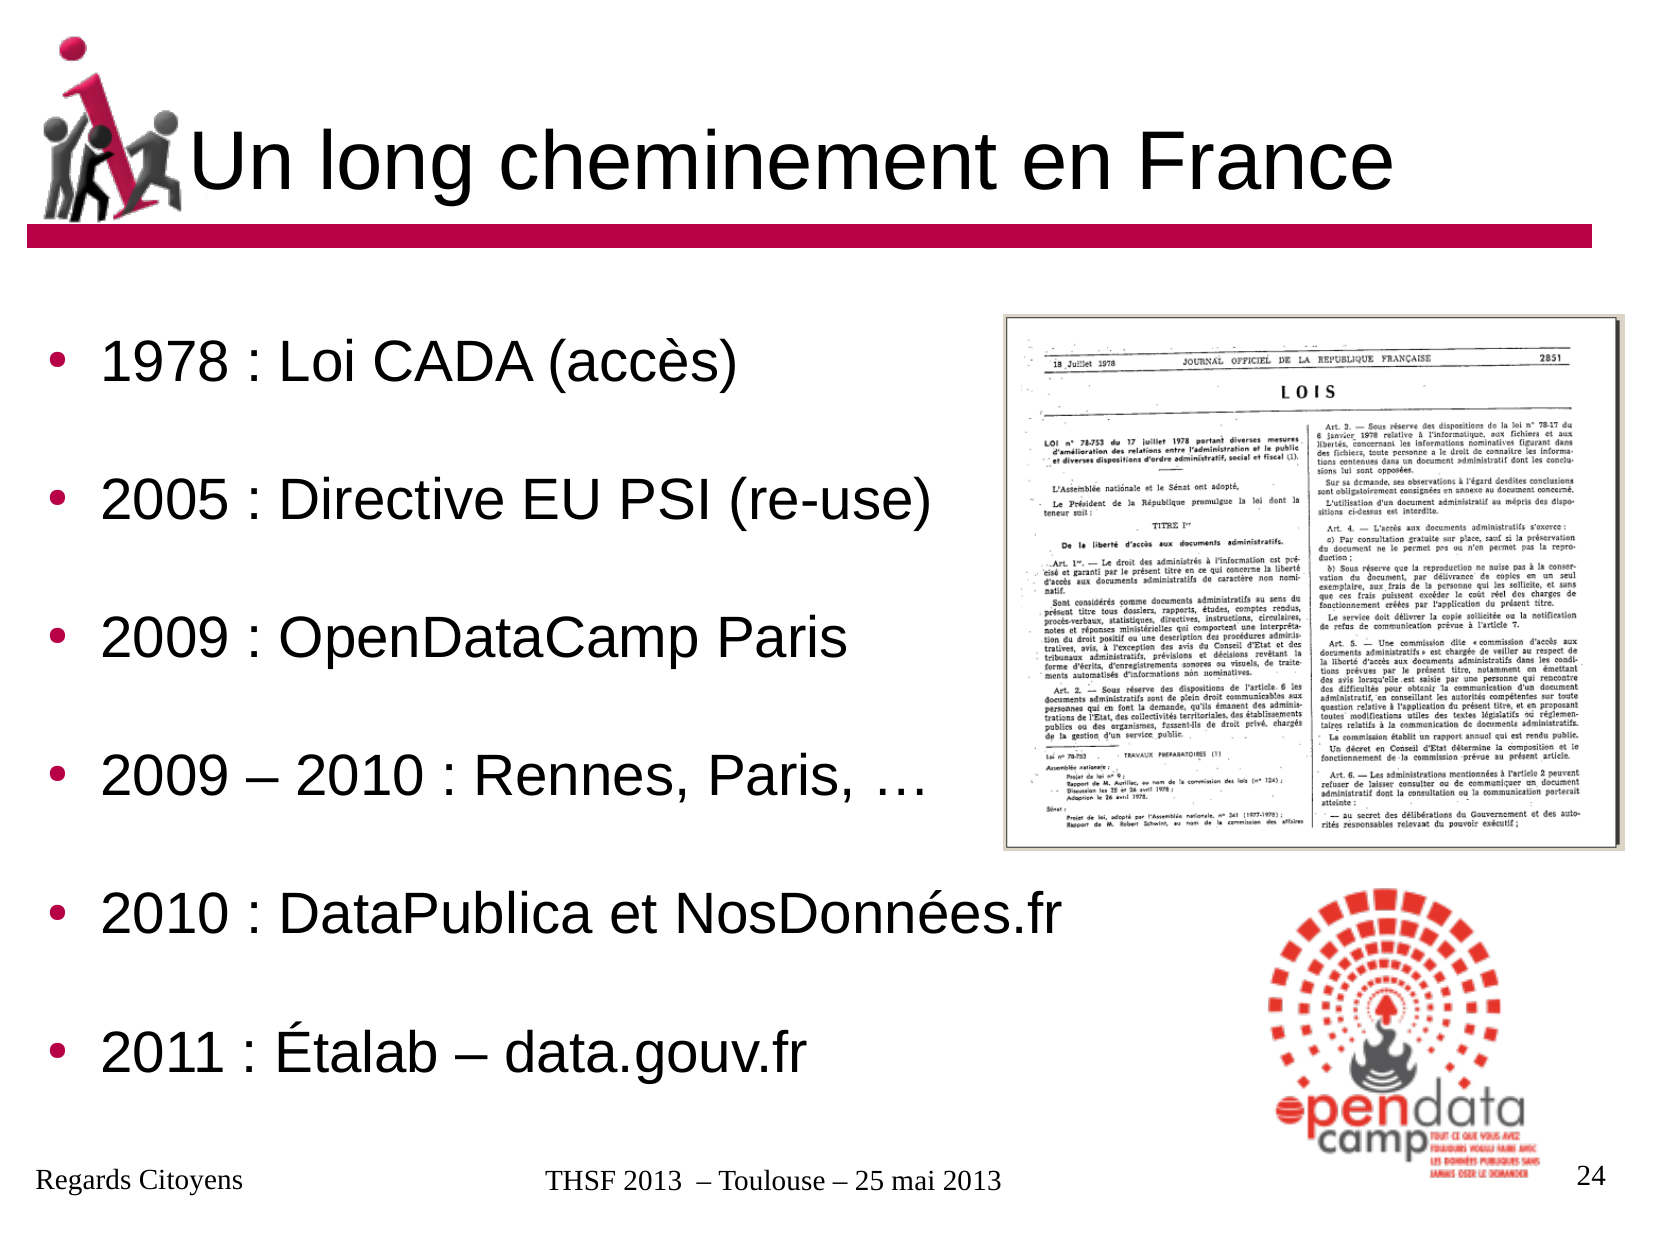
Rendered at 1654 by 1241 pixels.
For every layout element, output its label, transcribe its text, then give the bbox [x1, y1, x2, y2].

picture [1003, 314, 1625, 851]
picture [27, 31, 208, 224]
list 1978 : Loi CADA (accès) 2005 : Directive EU PSI (re-use) 2009 : OpenDataCamp Paris 2009 – 2010 : Rennes, Paris, … 2010 : DataPublica et NosDonnées.fr 2011 : Étalab – data.gouv.fr [29, 224, 1654, 1140]
title Un long cheminement en France [188, 64, 1654, 258]
picture [1257, 885, 1554, 1182]
